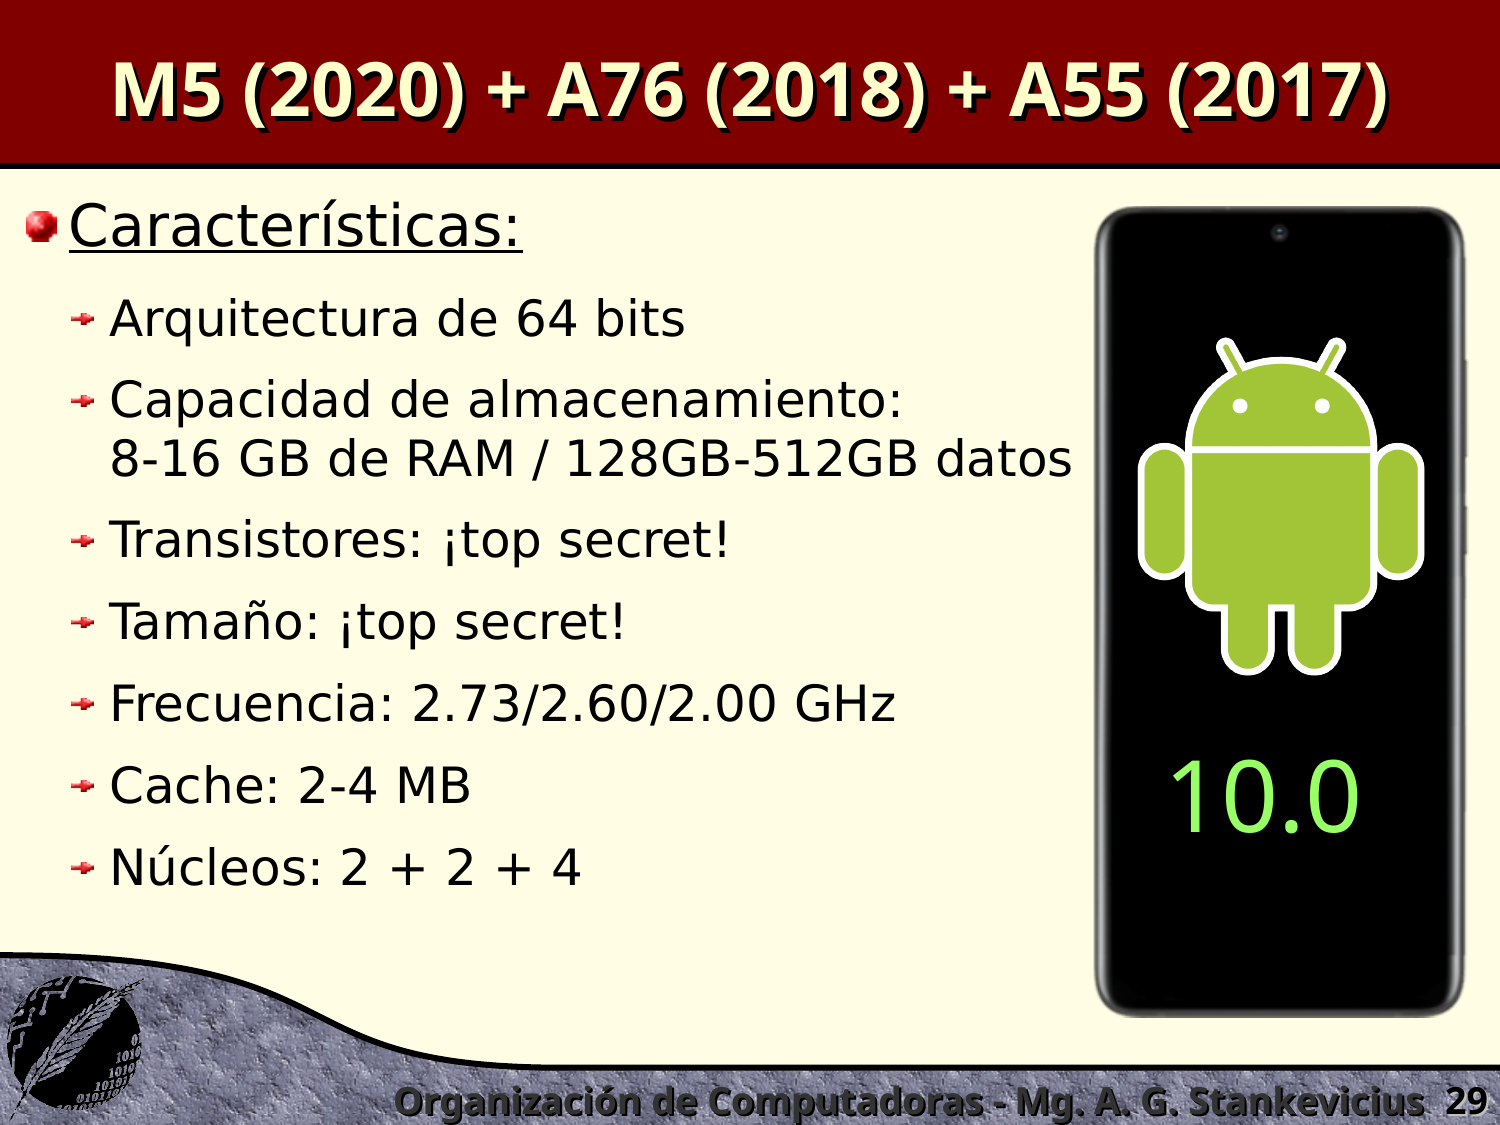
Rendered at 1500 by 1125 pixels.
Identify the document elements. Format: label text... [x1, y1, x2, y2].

text_box 10.0 [1149, 718, 1413, 875]
picture [1137, 337, 1425, 676]
picture [1093, 898, 1469, 1018]
picture [802, 1100, 806, 1110]
picture [448, 1100, 455, 1110]
list Características: Arquitectura de 64 bits Capacidad de almacenamiento: 8-16 GB de RAM / 128GB-512GB datos Transistores: ¡top secret! Tamaño: ¡top secret! Frecuencia: 2.73/2.60/2.00 GHz Cache: 2-4 MB Núcleos: 2 + 2 + 4 [11, 192, 1486, 898]
title M5 (2020) + A76 (2018) + A55 (2017) [15, 5, 1485, 160]
picture [1058, 1100, 1065, 1110]
picture [0, 959, 1500, 1125]
